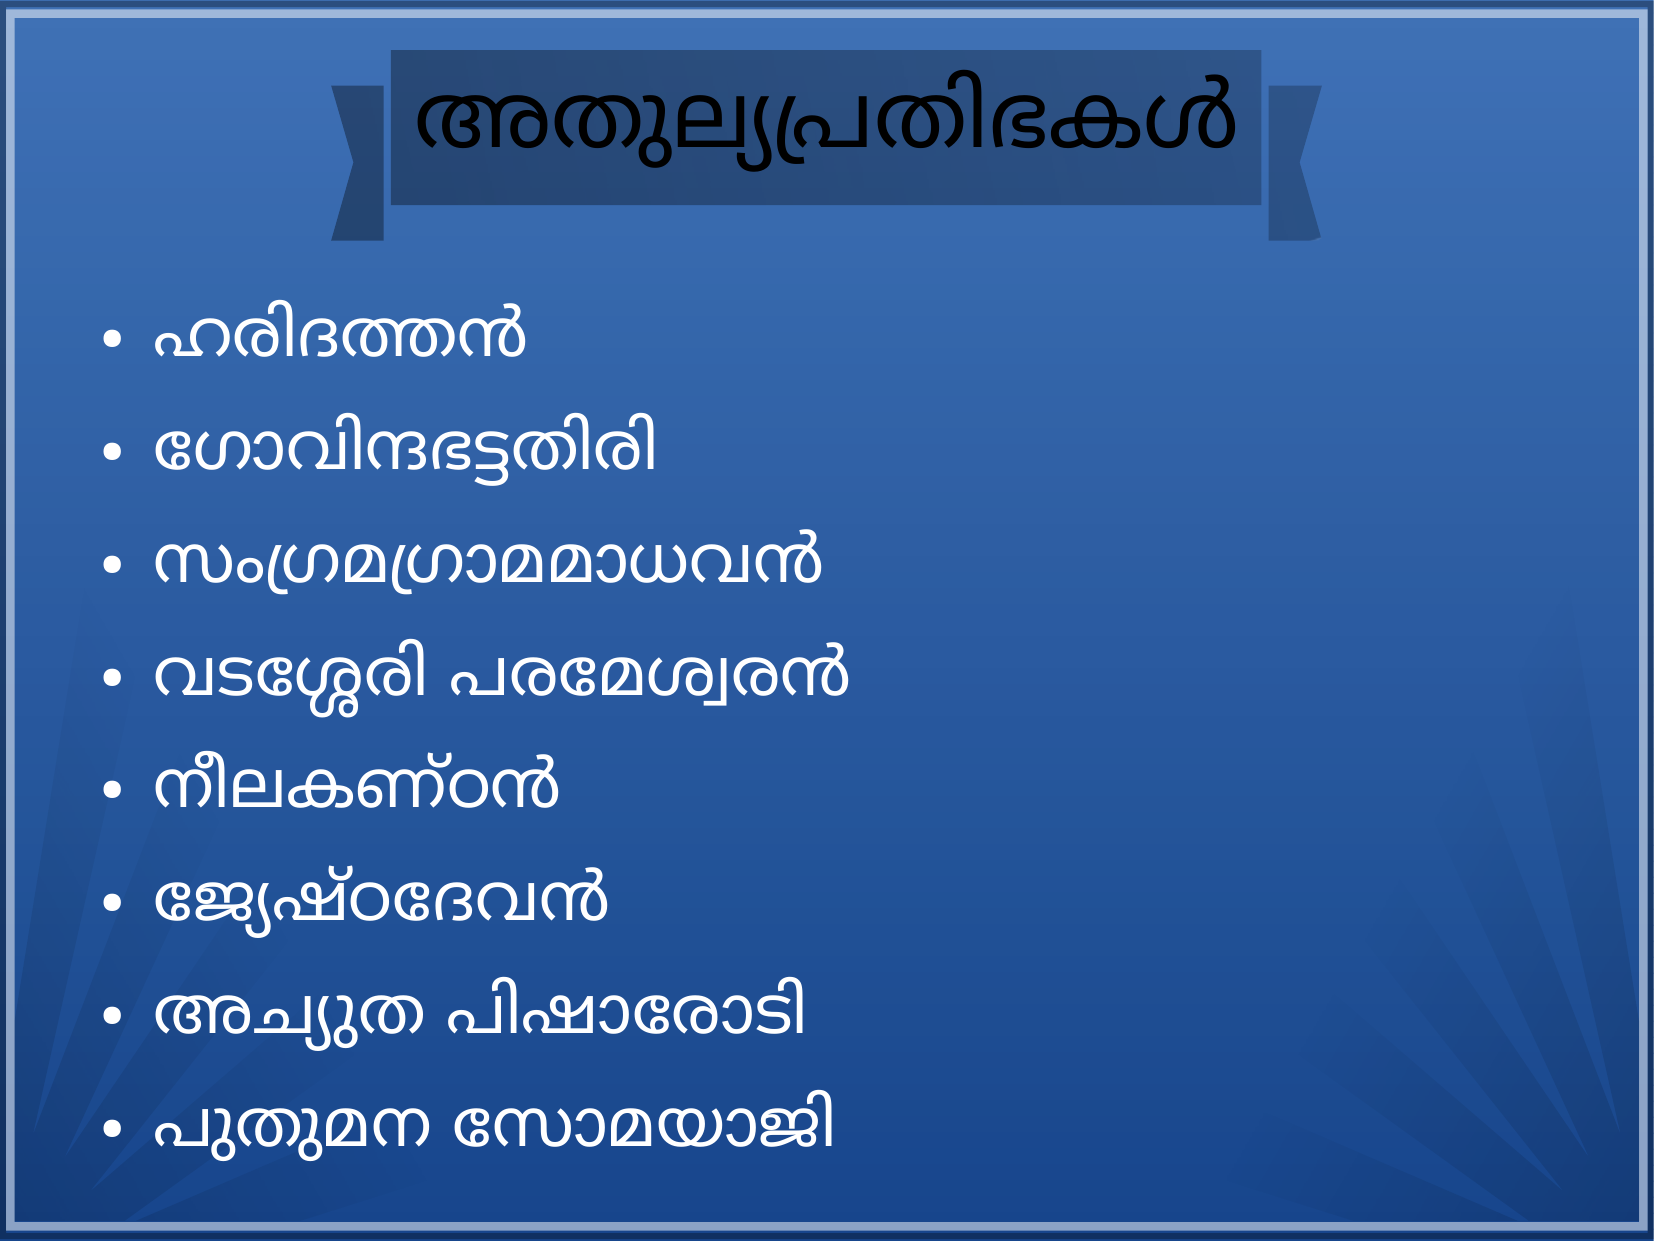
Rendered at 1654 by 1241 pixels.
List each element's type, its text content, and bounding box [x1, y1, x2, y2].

list ഹരിദത്തൻ ഗോവിന്ദഭട്ടതിരി സംഗ്രമഗ്രാമമാധവൻ വടശ്ശേരി പരമേശ്വരൻ നീലകണ്ഠൻ ജ്യേഷ്ഠദേവൻ അച്യുത പിഷാരോടി പുതുമന സോമയാജി [82, 299, 1571, 1241]
title അതുല്യപ്രതിഭകൾ [389, 47, 1264, 205]
